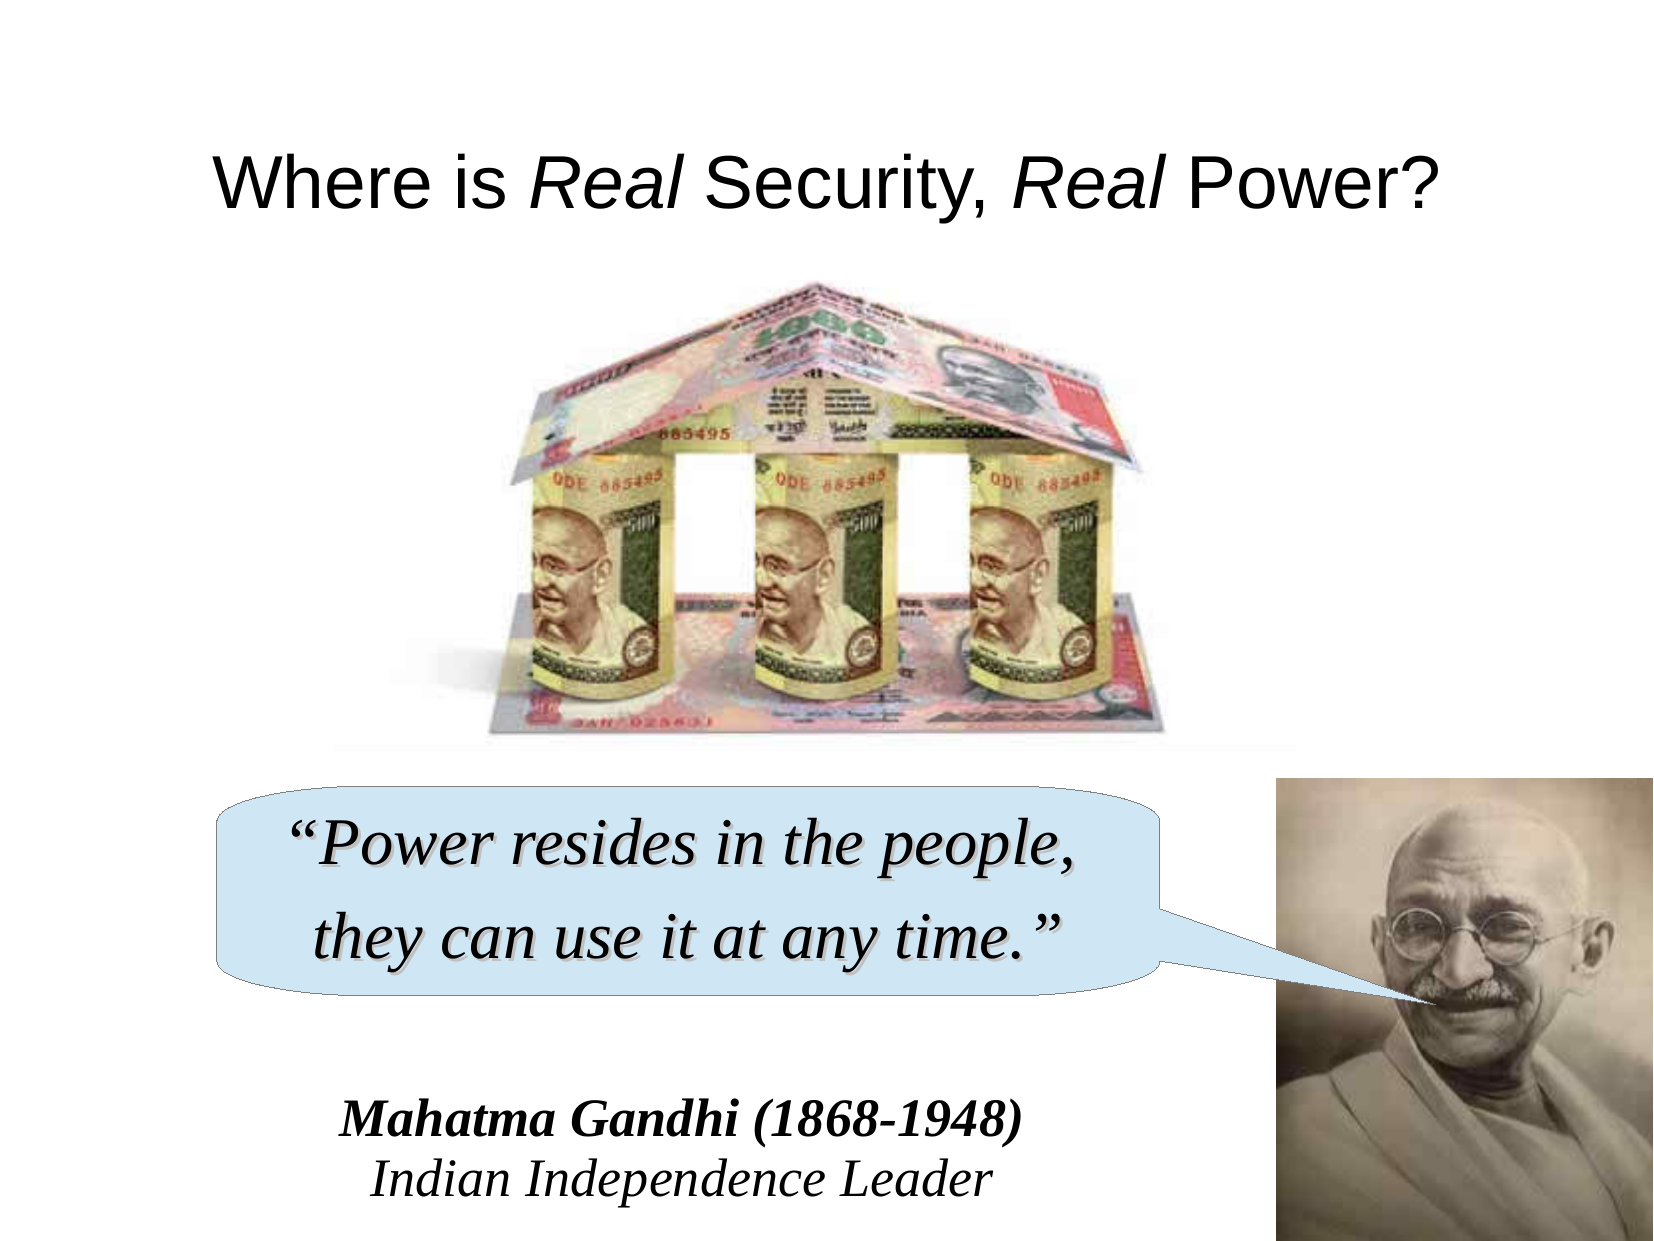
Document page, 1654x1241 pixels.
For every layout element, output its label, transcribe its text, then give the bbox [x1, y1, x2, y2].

picture [1276, 778, 1653, 1241]
picture [333, 280, 1296, 751]
text_box “Power resides in the people, they can use it at any time.” [216, 786, 1436, 1005]
text_box Mahatma Gandhi (1868-1948) Indian Independence Leader [245, 1080, 1120, 1240]
title Where is Real Security, Real Power? [82, 78, 1571, 287]
